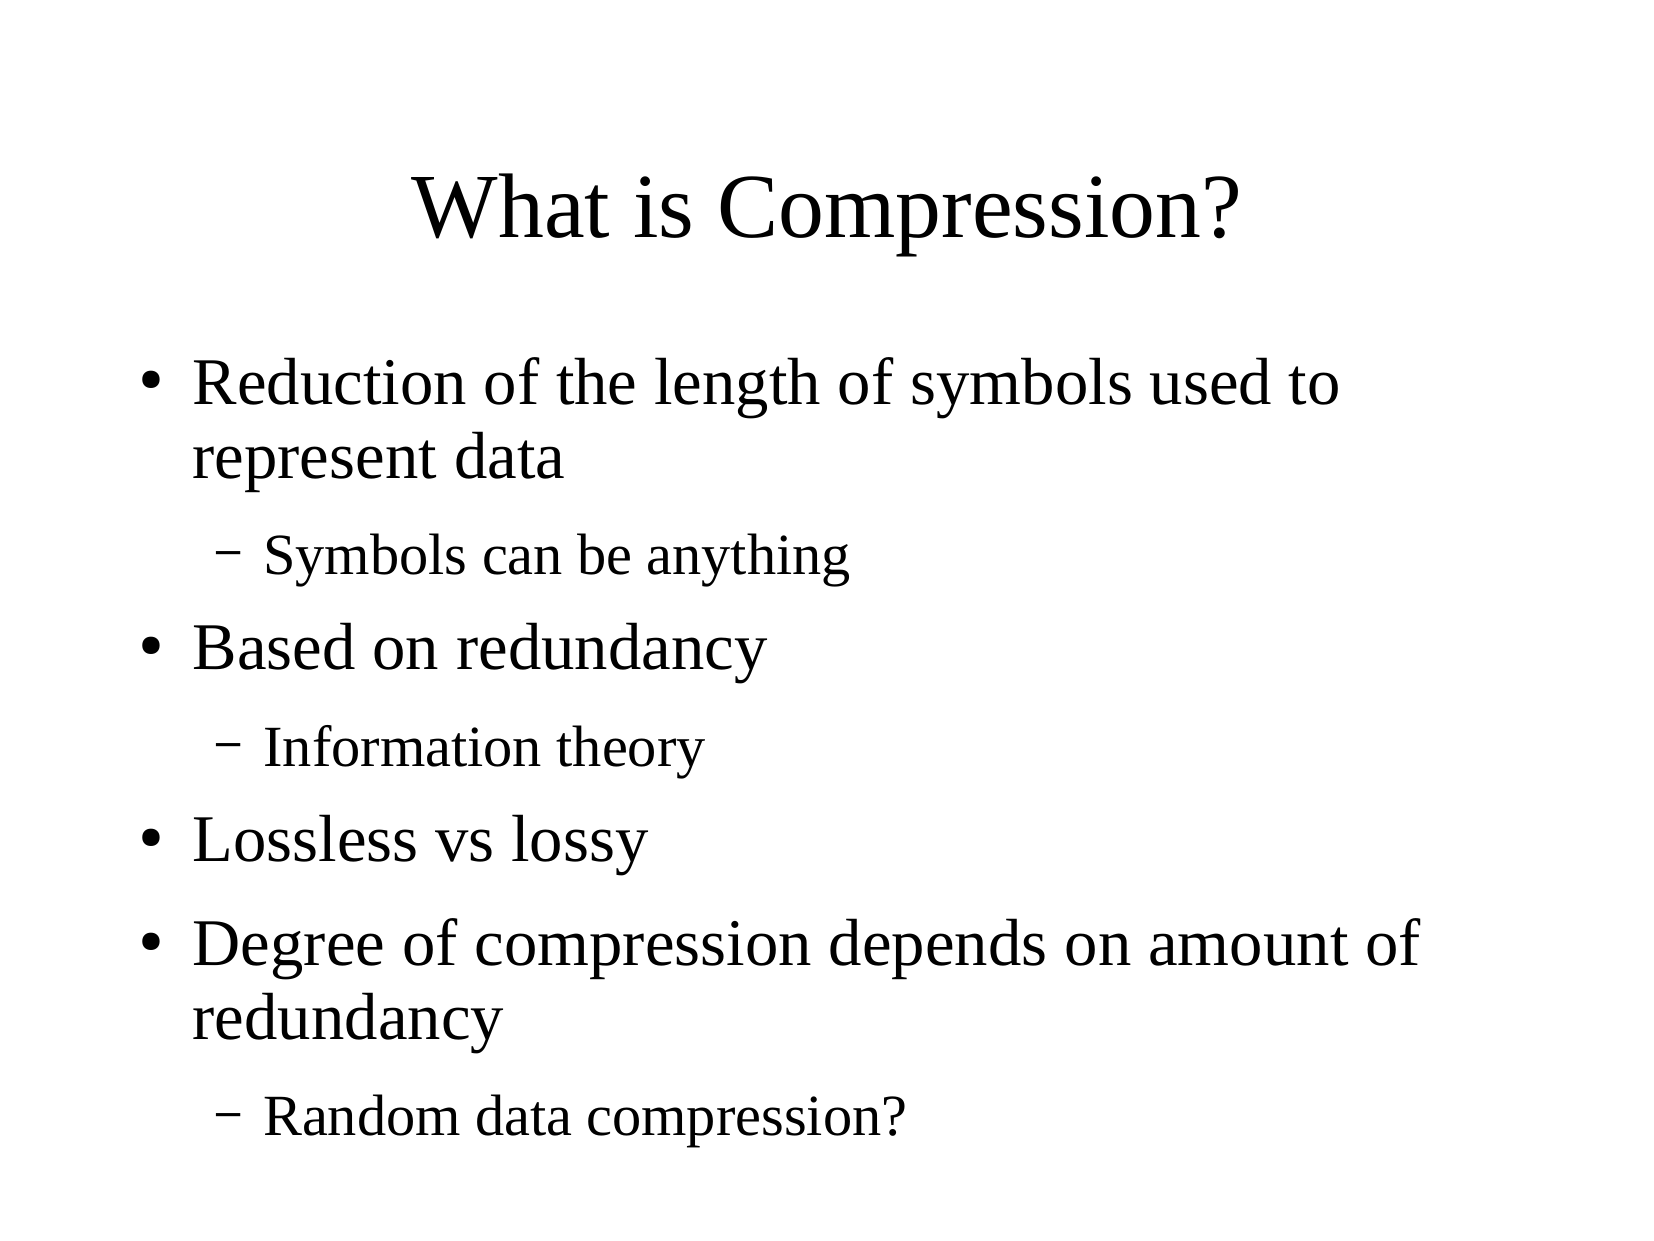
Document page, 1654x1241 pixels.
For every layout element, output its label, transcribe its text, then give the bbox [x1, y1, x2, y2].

title What is Compression? [121, 102, 1534, 311]
list Reduction of the length of symbols used to represent data Symbols can be anything Based on redundancy Information theory Lossless vs lossy Degree of compression depends on amount of redundancy Random data compression? [121, 344, 1534, 1151]
